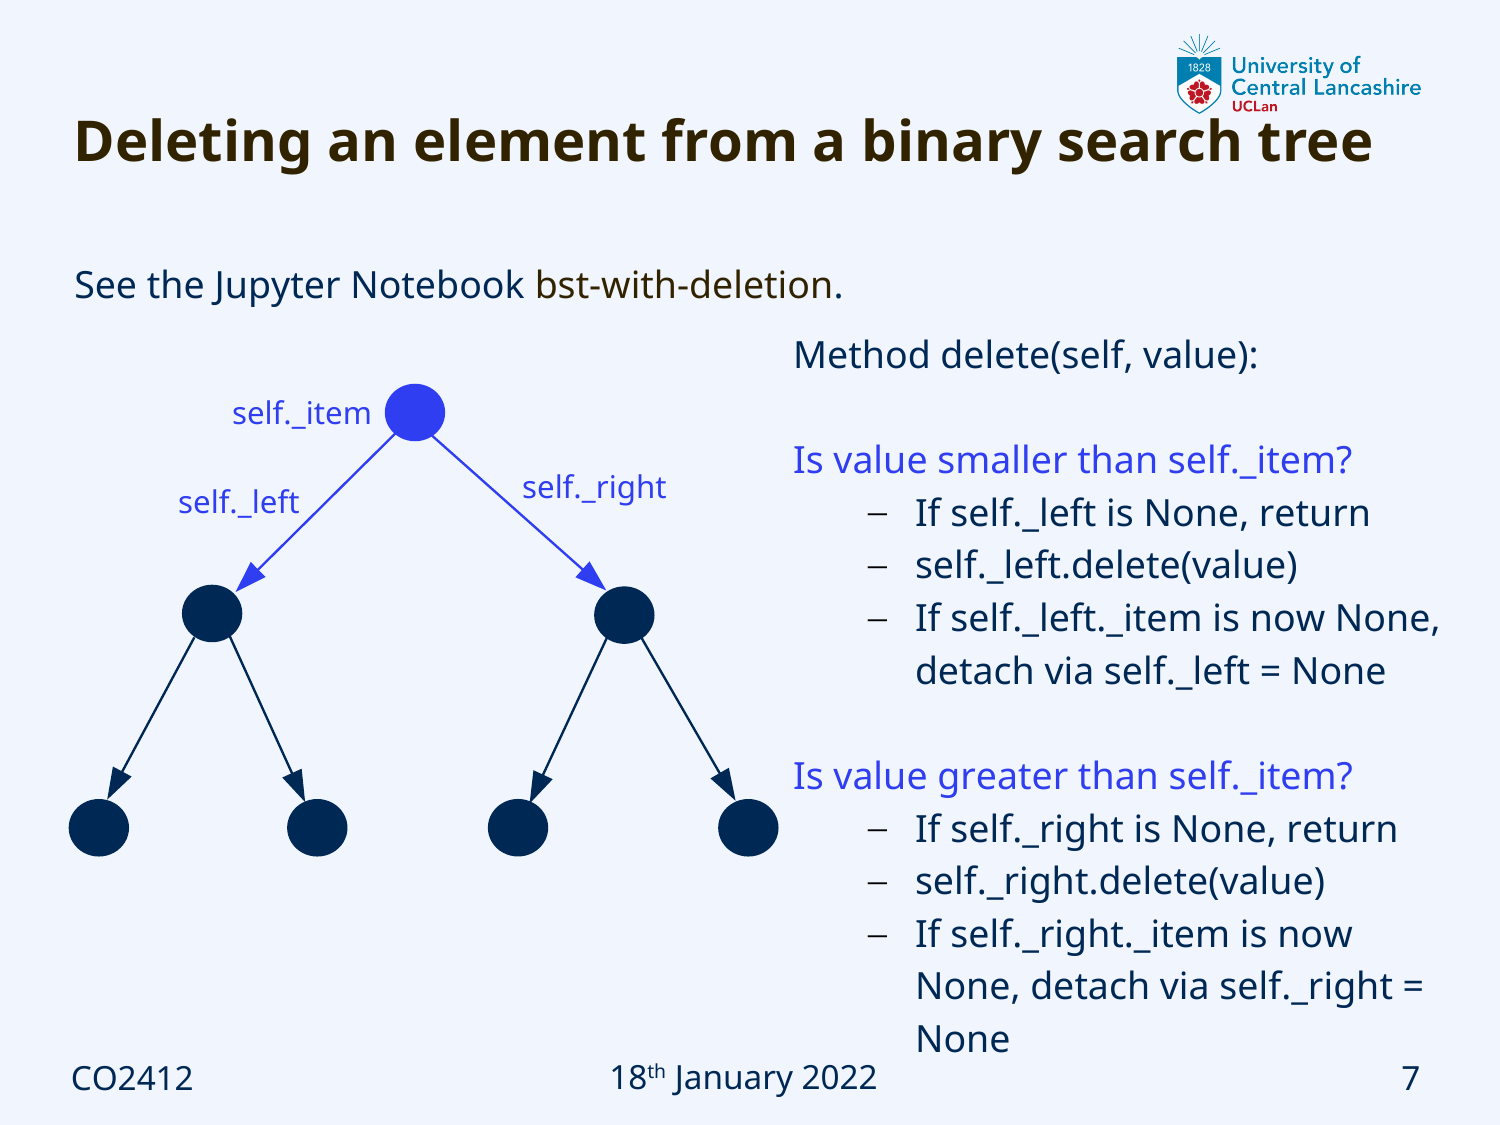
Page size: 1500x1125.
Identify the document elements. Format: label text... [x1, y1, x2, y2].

text_box Method delete(self, value): Is value smaller than self._item? If self._left is None, return self._left.delete(value) If self._left._item is now None, detach via self._left = None Is value greater than self._item? If self._right is None, return self._right.delete(value) If self._right._item is now None, detach via self._right = None [778, 316, 1479, 1015]
text_box [489, 800, 547, 856]
text_box self._right [507, 459, 712, 520]
text_box [422, 386, 444, 439]
text_box [288, 800, 347, 856]
text_box [595, 587, 654, 643]
picture [1177, 34, 1421, 54]
text_box self._left [163, 475, 368, 536]
text_box See the Jupyter Notebook bst-with-deletion. [59, 245, 1435, 336]
text_box [719, 800, 778, 856]
title Deleting an element from a binary search tree [58, 54, 1500, 224]
text_box [70, 800, 128, 856]
text_box [183, 586, 241, 641]
text_box self._item [217, 385, 422, 446]
